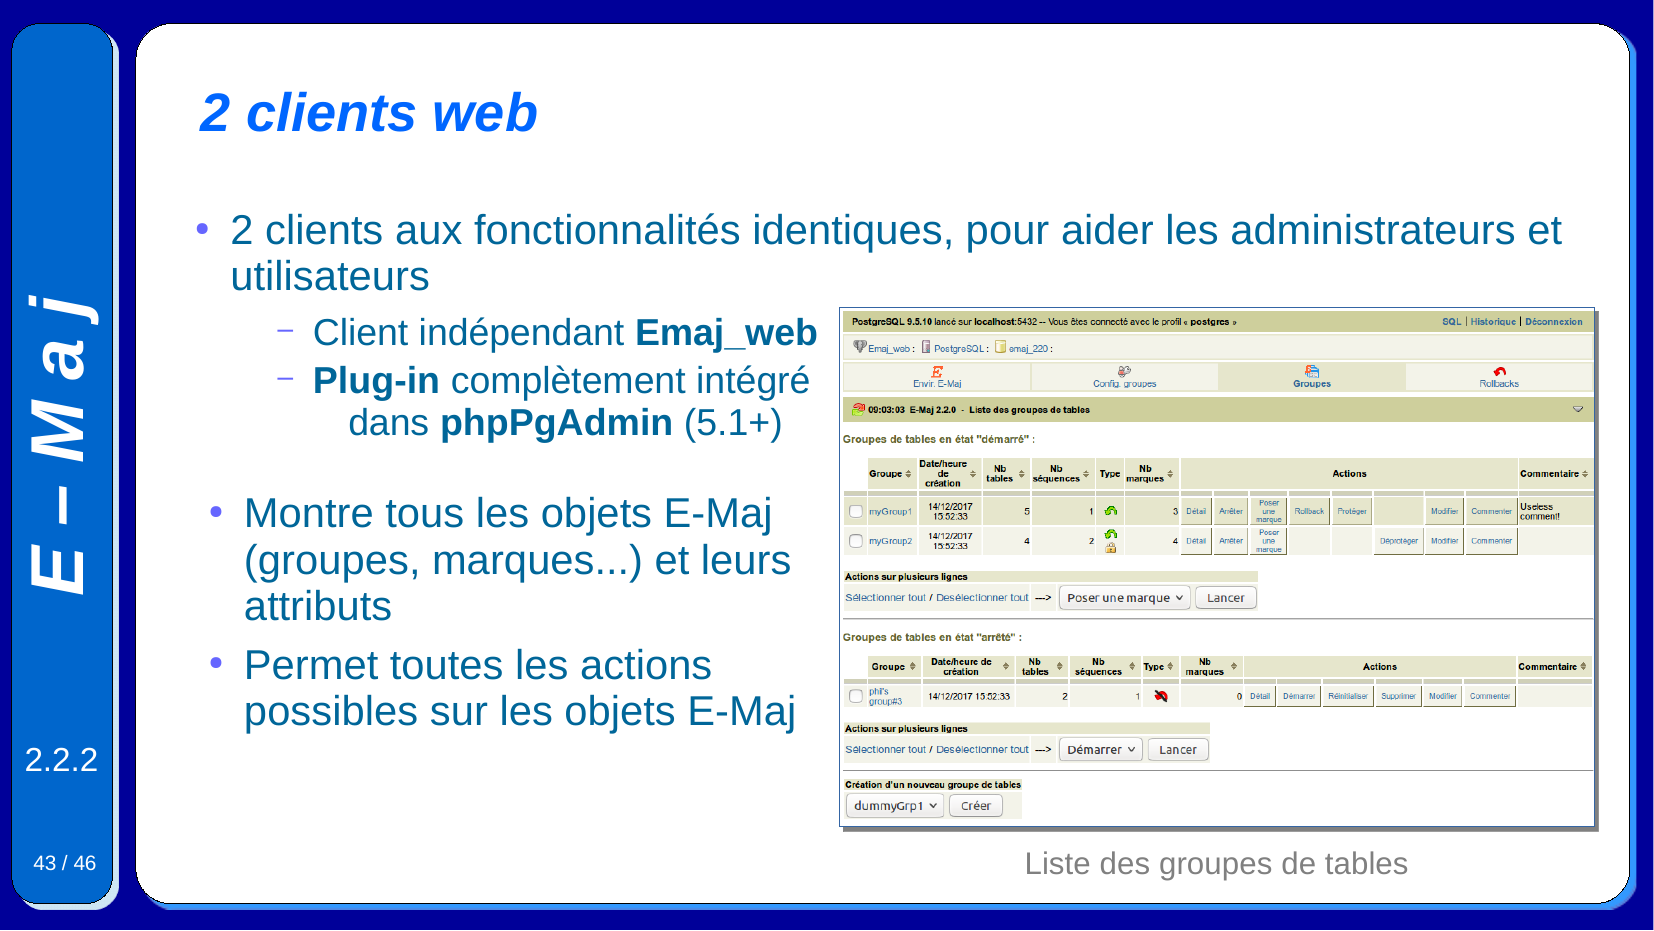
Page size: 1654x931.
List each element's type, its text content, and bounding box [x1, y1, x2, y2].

picture [839, 307, 1595, 827]
list Montre tous les objets E-Maj (groupes, marques...) et leurs attributs Permet toutes les actions possibles sur les objets E-Maj [190, 490, 839, 786]
list 2 clients aux fonctionnalités identiques, pour aider les administrateurs et utilisateurs Client indépendant Emaj_web Plug-in complètement intégré dans phpPgAdmin (5.1+) [177, 206, 1595, 444]
title 2 clients web [200, 34, 1575, 191]
text_box Liste des groupes de tables [1009, 838, 1425, 889]
